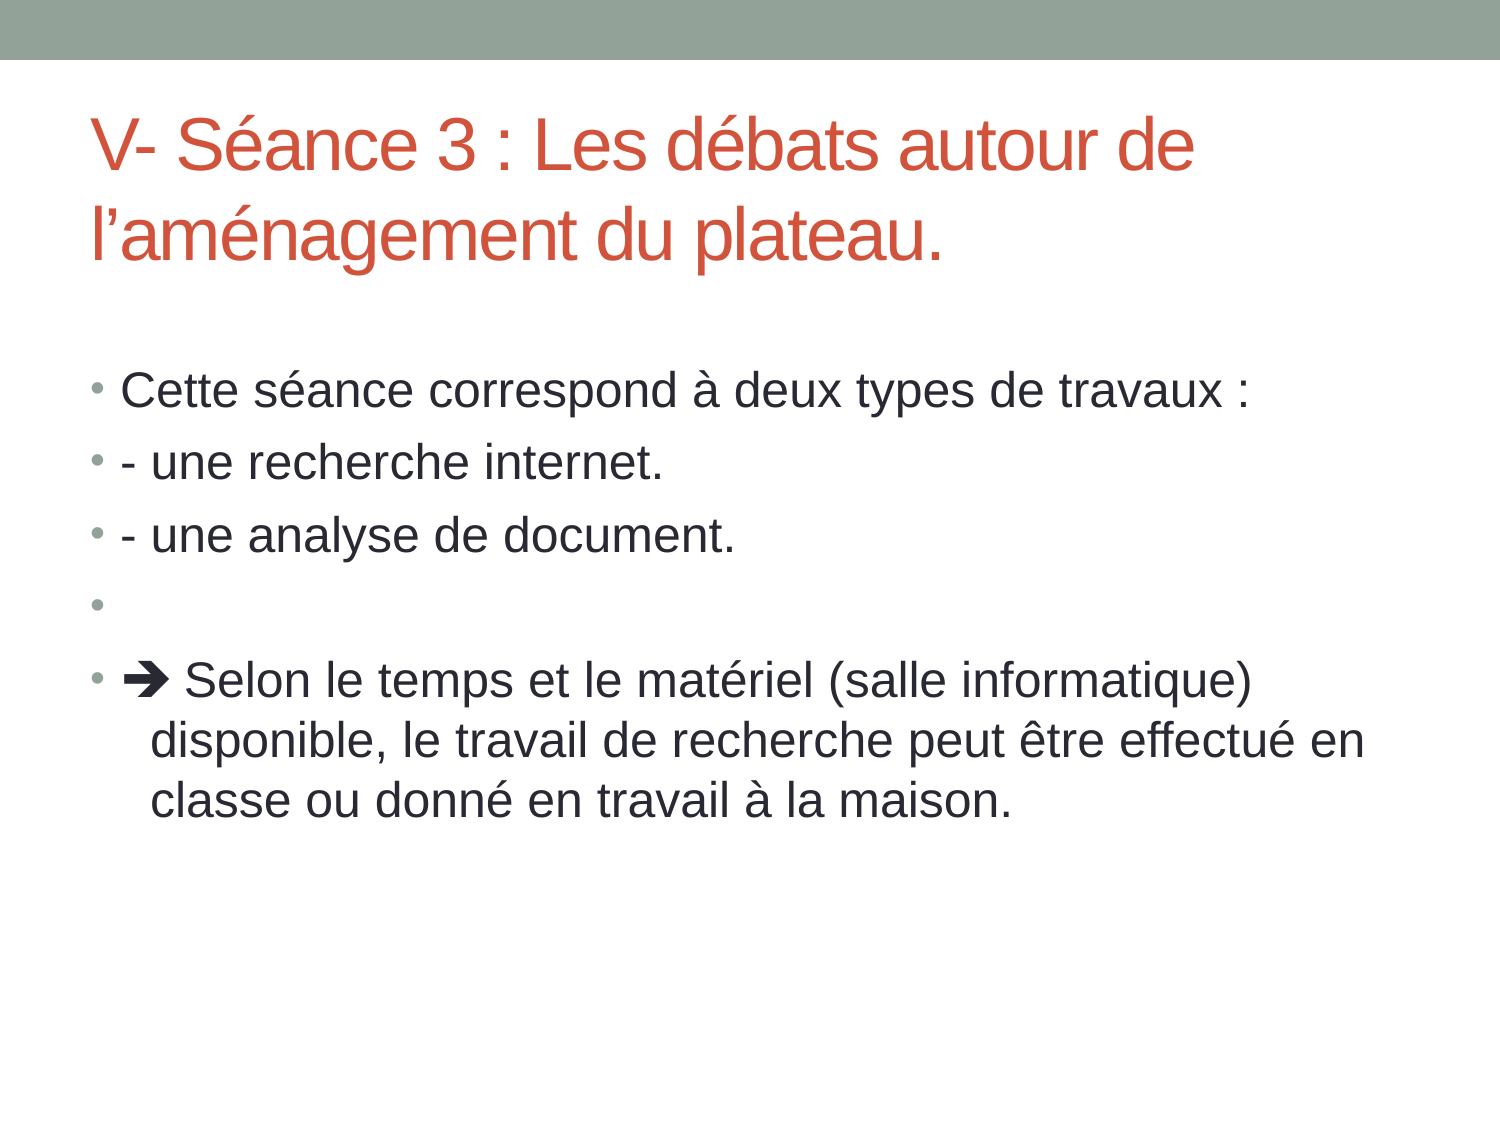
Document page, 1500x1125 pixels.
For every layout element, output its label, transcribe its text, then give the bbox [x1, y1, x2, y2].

title V- Séance 3 : Les débats autour de l’aménagement du plateau. [75, 87, 1426, 251]
list Cette séance correspond à deux types de travaux : - une recherche internet. - une analyse de document.  Selon le temps et le matériel (salle informatique) disponible, le travail de recherche peut être effectué en classe ou donné en travail à la maison. [75, 349, 1426, 1063]
